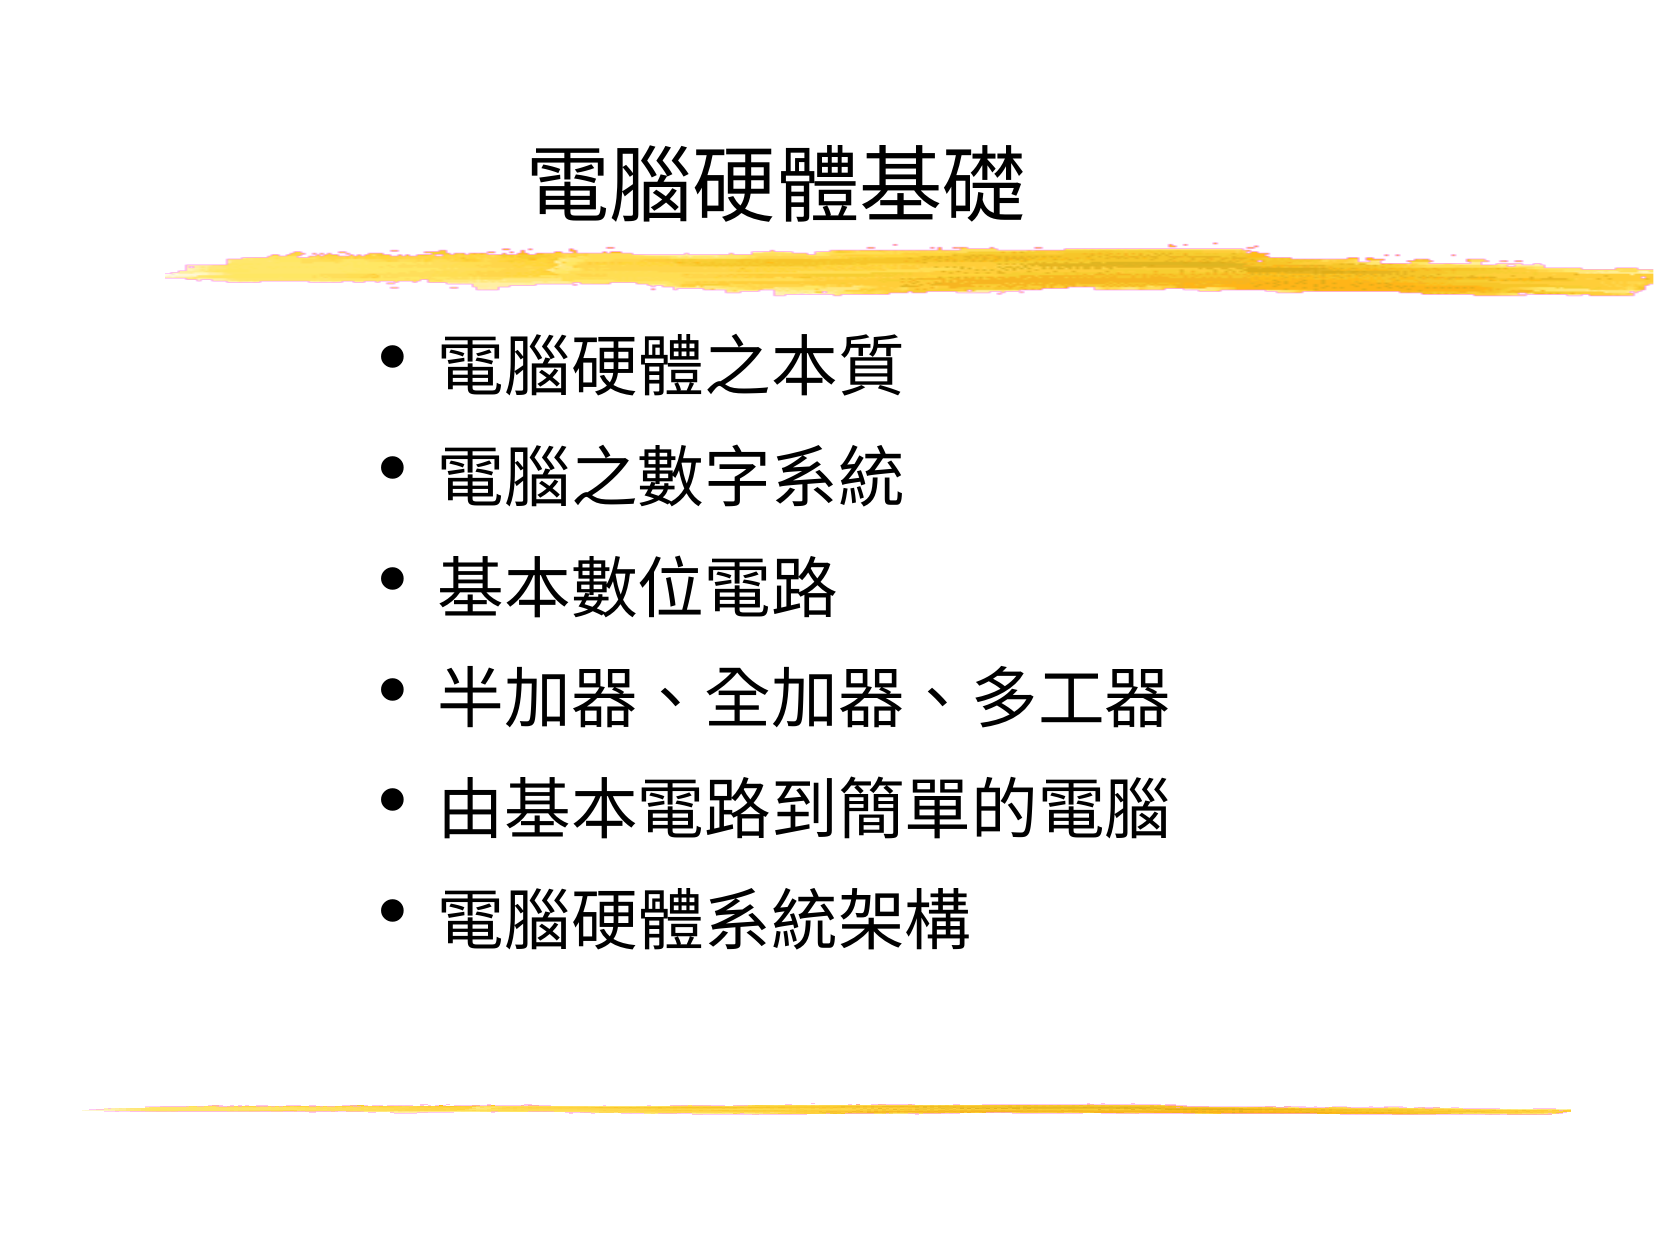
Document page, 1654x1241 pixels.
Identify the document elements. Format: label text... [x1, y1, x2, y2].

picture [82, 1102, 366, 1117]
list 電腦硬體之本質 電腦之數字系統 基本數位電路 半加器、全加器、多工器 由基本電路到簡單的電腦 電腦硬體系統架構 [366, 306, 1407, 1167]
picture [1407, 1102, 1571, 1117]
picture [165, 237, 1654, 308]
title 電腦硬體基礎 [73, 41, 1479, 249]
